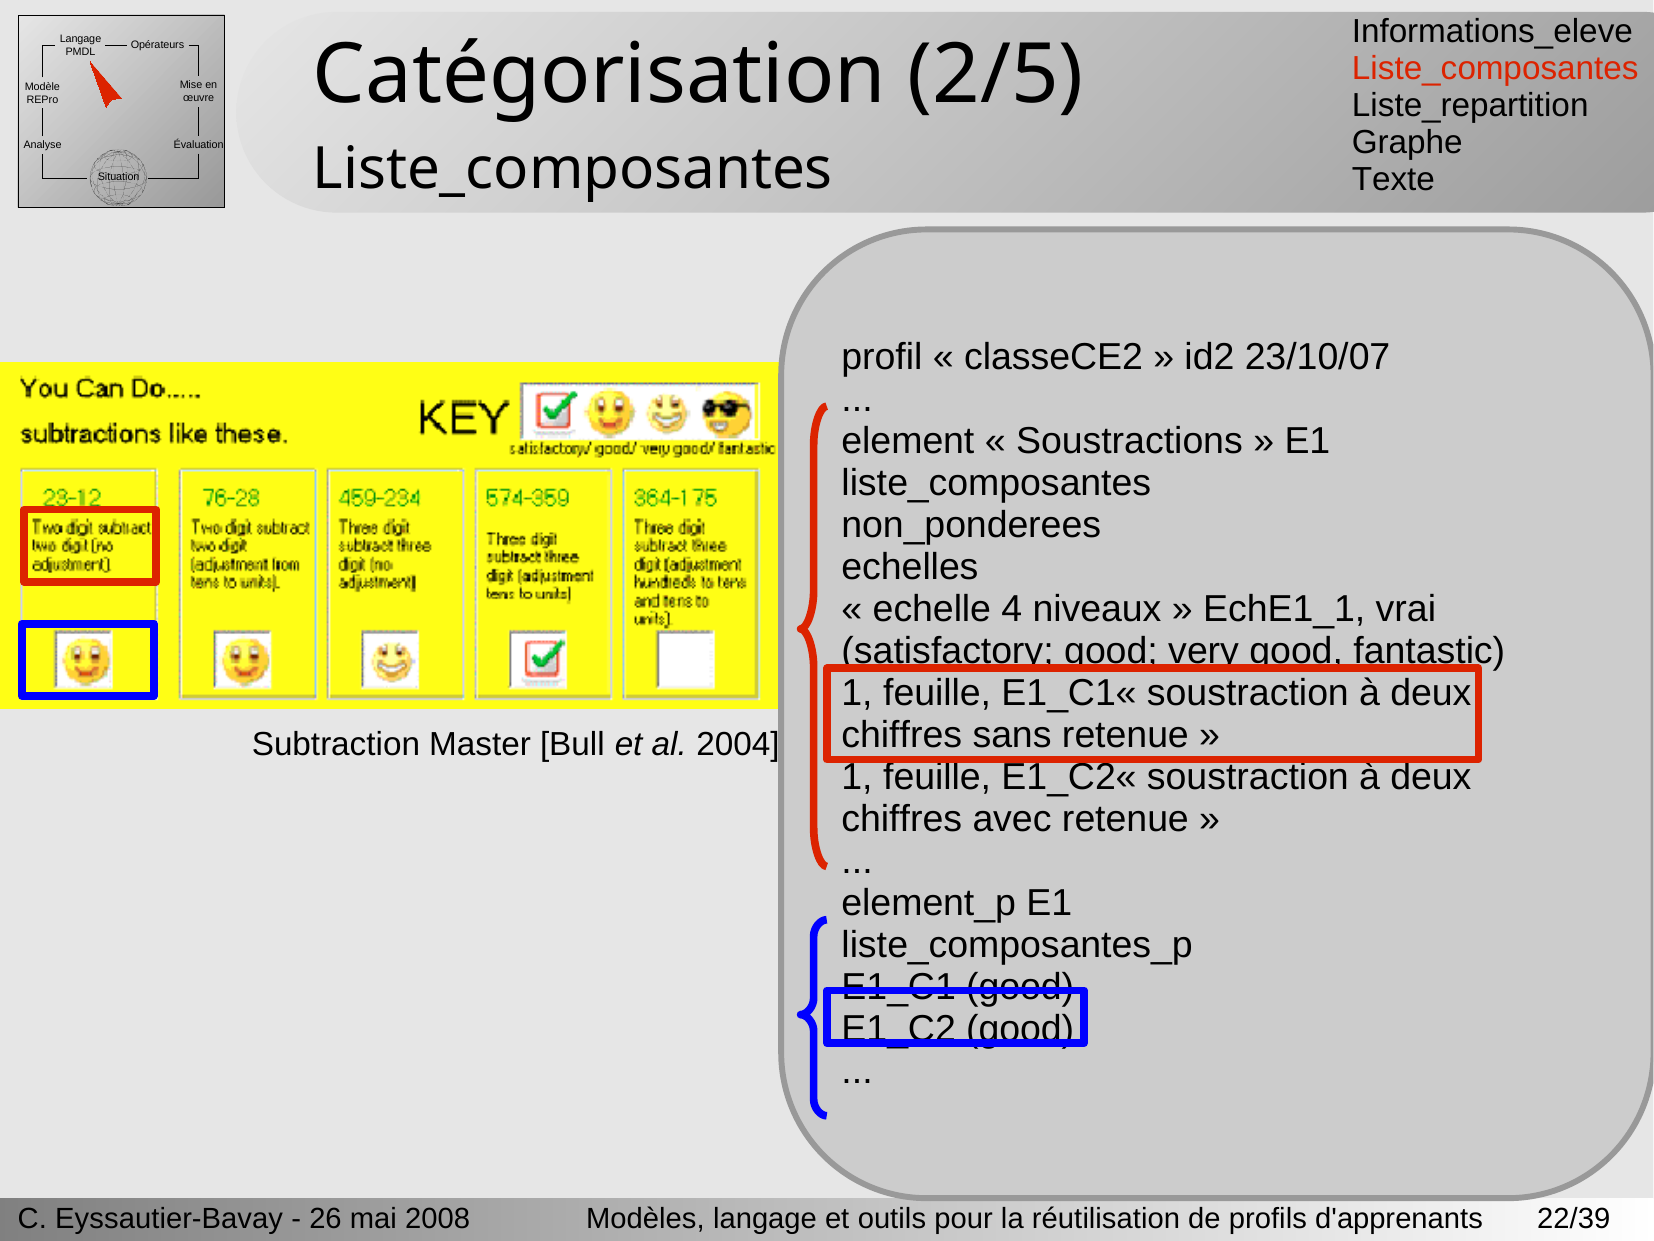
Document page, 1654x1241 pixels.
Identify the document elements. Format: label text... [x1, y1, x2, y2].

picture [0, 362, 781, 709]
title Catégorisation (2/5) Liste_composantes [312, 6, 1327, 214]
chart [12, 13, 228, 213]
text_box Informations_eleve Liste_composantes Liste_repartition Graphe Texte [1327, 5, 1654, 227]
text_box [90, 61, 122, 108]
text_box profil « classeCE2 » id2 23/10/07 ... element « Soustractions » E1 liste_composantes non_ponderees echelles « echelle 4 niveaux » EchE1_1, vrai (satisfactory; good; very good, fantastic) 1, feuille, E1_C1« soustraction à deux chiffres sans retenue » 1, feuille, E1_C2« soustraction à deux chiffres avec retenue » ... element_p E1 liste_composantes_p E1_C1 (good) E1_C2 (good) ... [781, 229, 1654, 1199]
text_box Subtraction Master [Bull et al. 2004] [237, 717, 781, 775]
